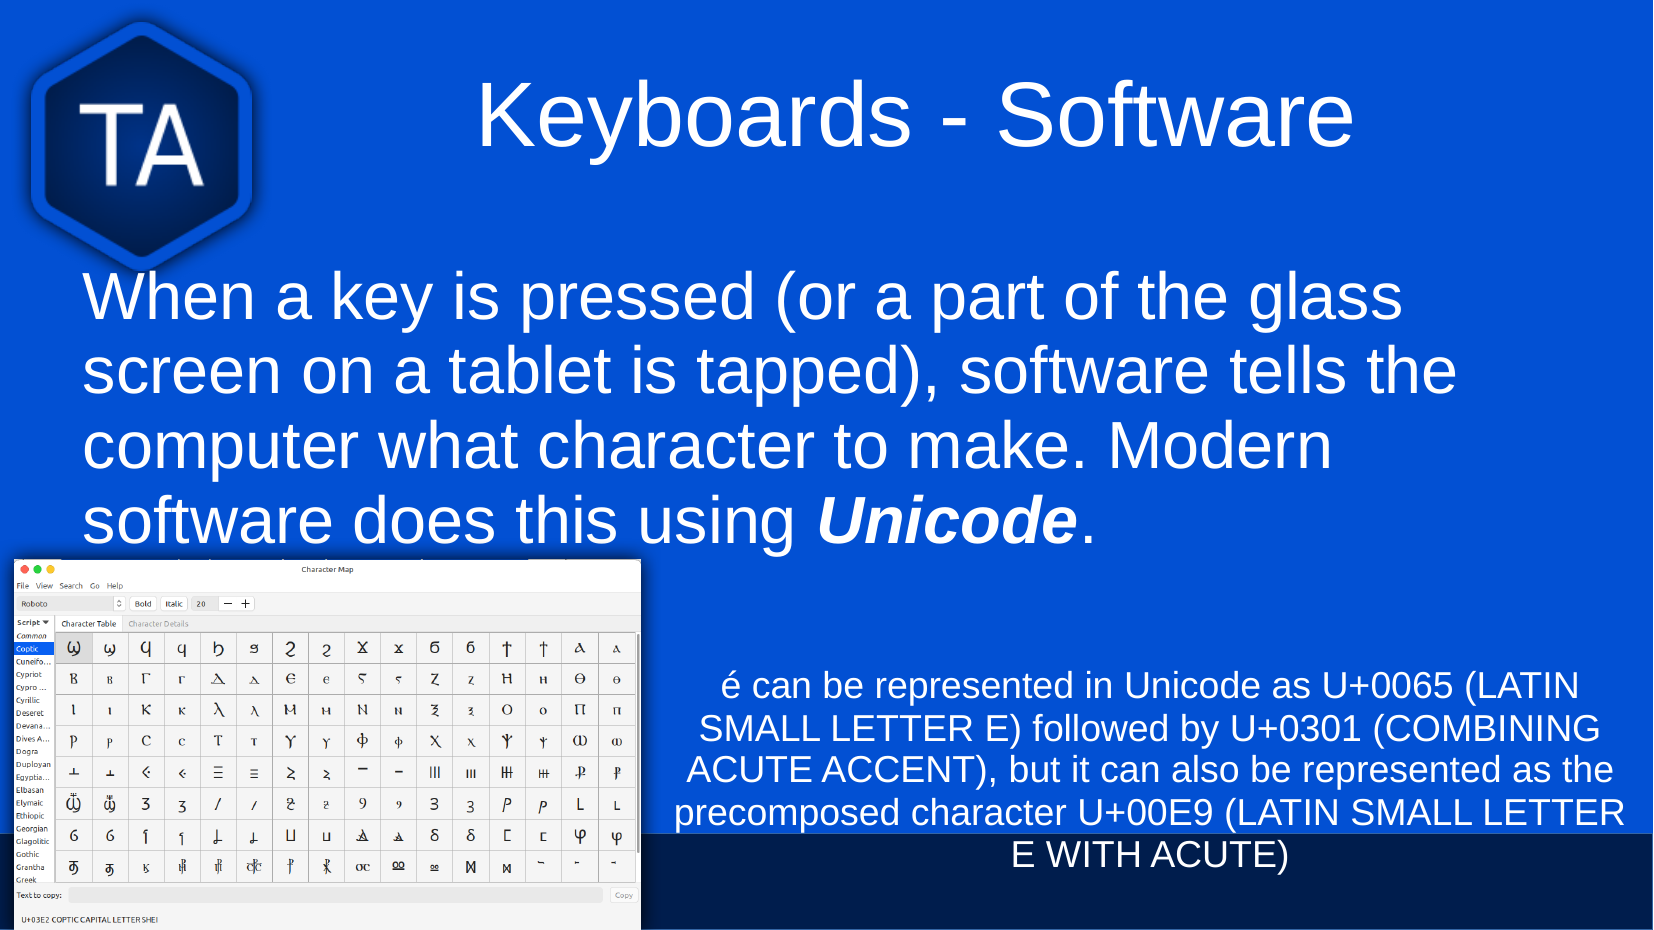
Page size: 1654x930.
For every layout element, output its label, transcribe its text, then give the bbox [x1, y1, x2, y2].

title Keyboards - Software [263, 37, 1571, 193]
list When a key is pressed (or a part of the glass screen on a tablet is tapped), software tells the computer what character to make. Modern software does this using Unicode. [82, 258, 1571, 644]
text_box é can be represented in Unicode as U+0065 (LATIN SMALL LETTER E) followed by U+0301 (COMBINING ACUTE ACCENT), but it can also be represented as the precomposed character U+00E9 (LATIN SMALL LETTER E WITH ACUTE) [657, 644, 1643, 896]
picture [31, 22, 252, 271]
picture [14, 559, 641, 930]
